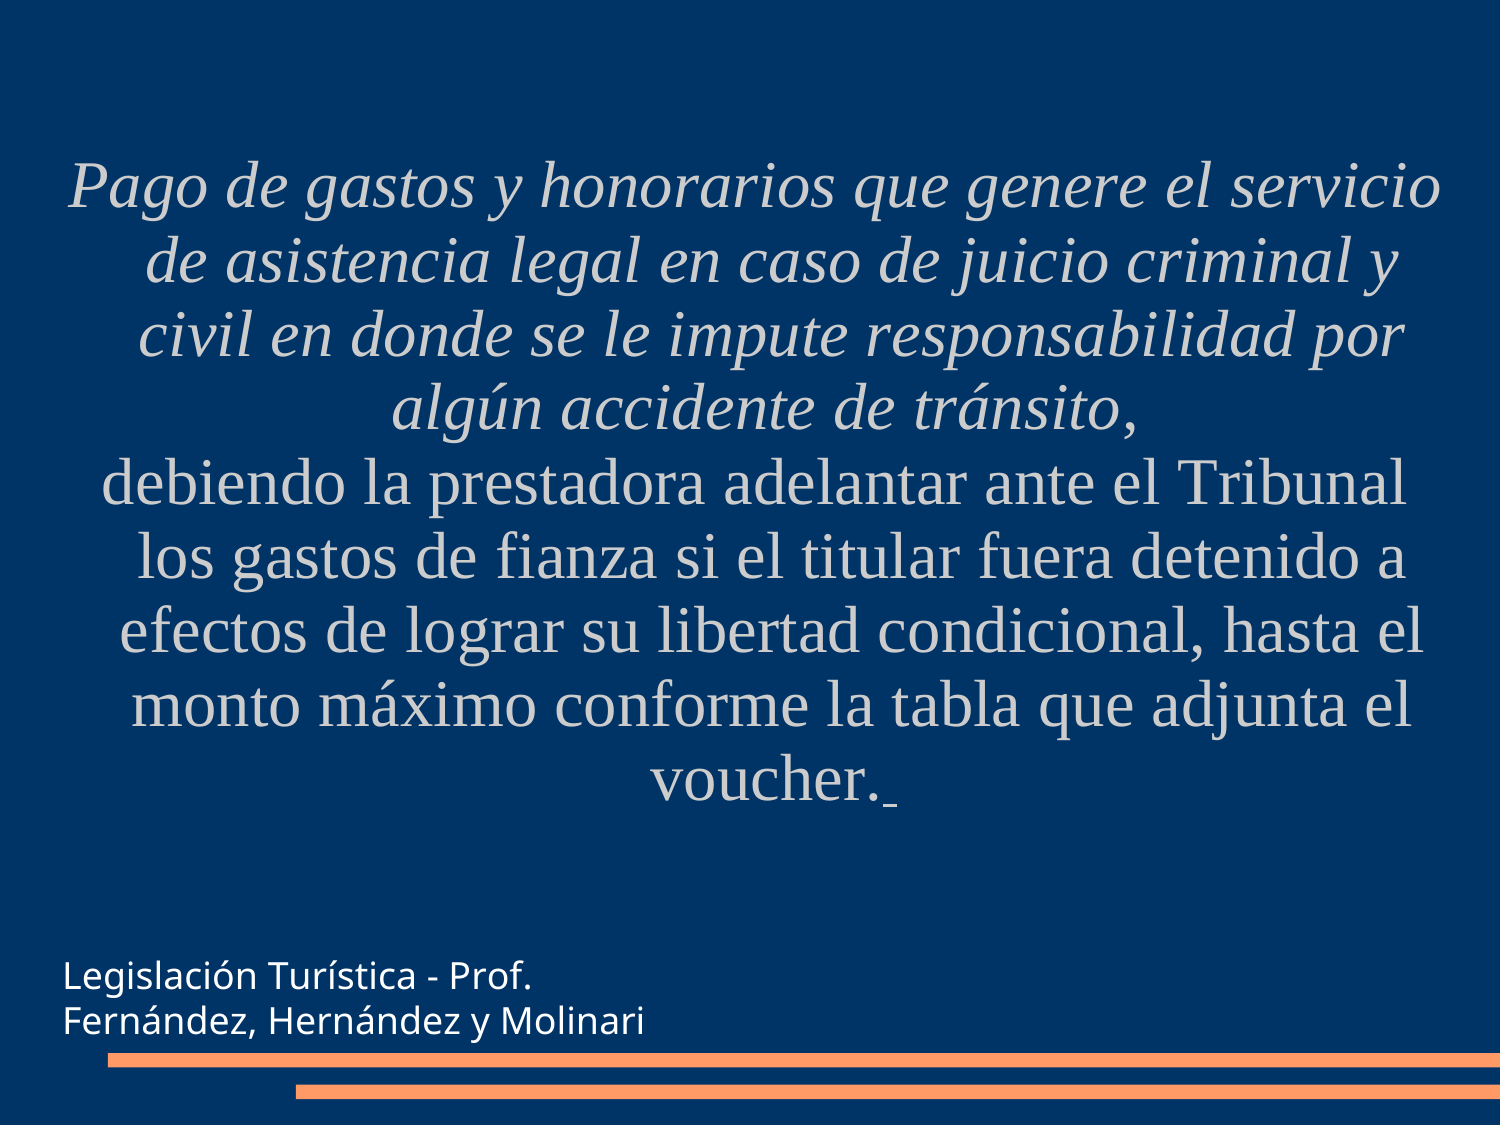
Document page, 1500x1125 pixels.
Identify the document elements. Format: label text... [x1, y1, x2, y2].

subtitle Pago de gastos y honorarios que genere el servicio de asistencia legal en caso de juicio criminal y civil en donde se le impute responsabilidad por algún accidente de tránsito, debiendo la prestadora adelantar ante el Tribunal los gastos de fianza si el titular fuera detenido a efectos de lograr su libertad condicional, hasta el monto máximo conforme la tabla que adjunta el voucher. [59, 27, 1453, 937]
footer Legislación Turística - Prof. Fernández, Hernández y Molinari [47, 944, 746, 995]
